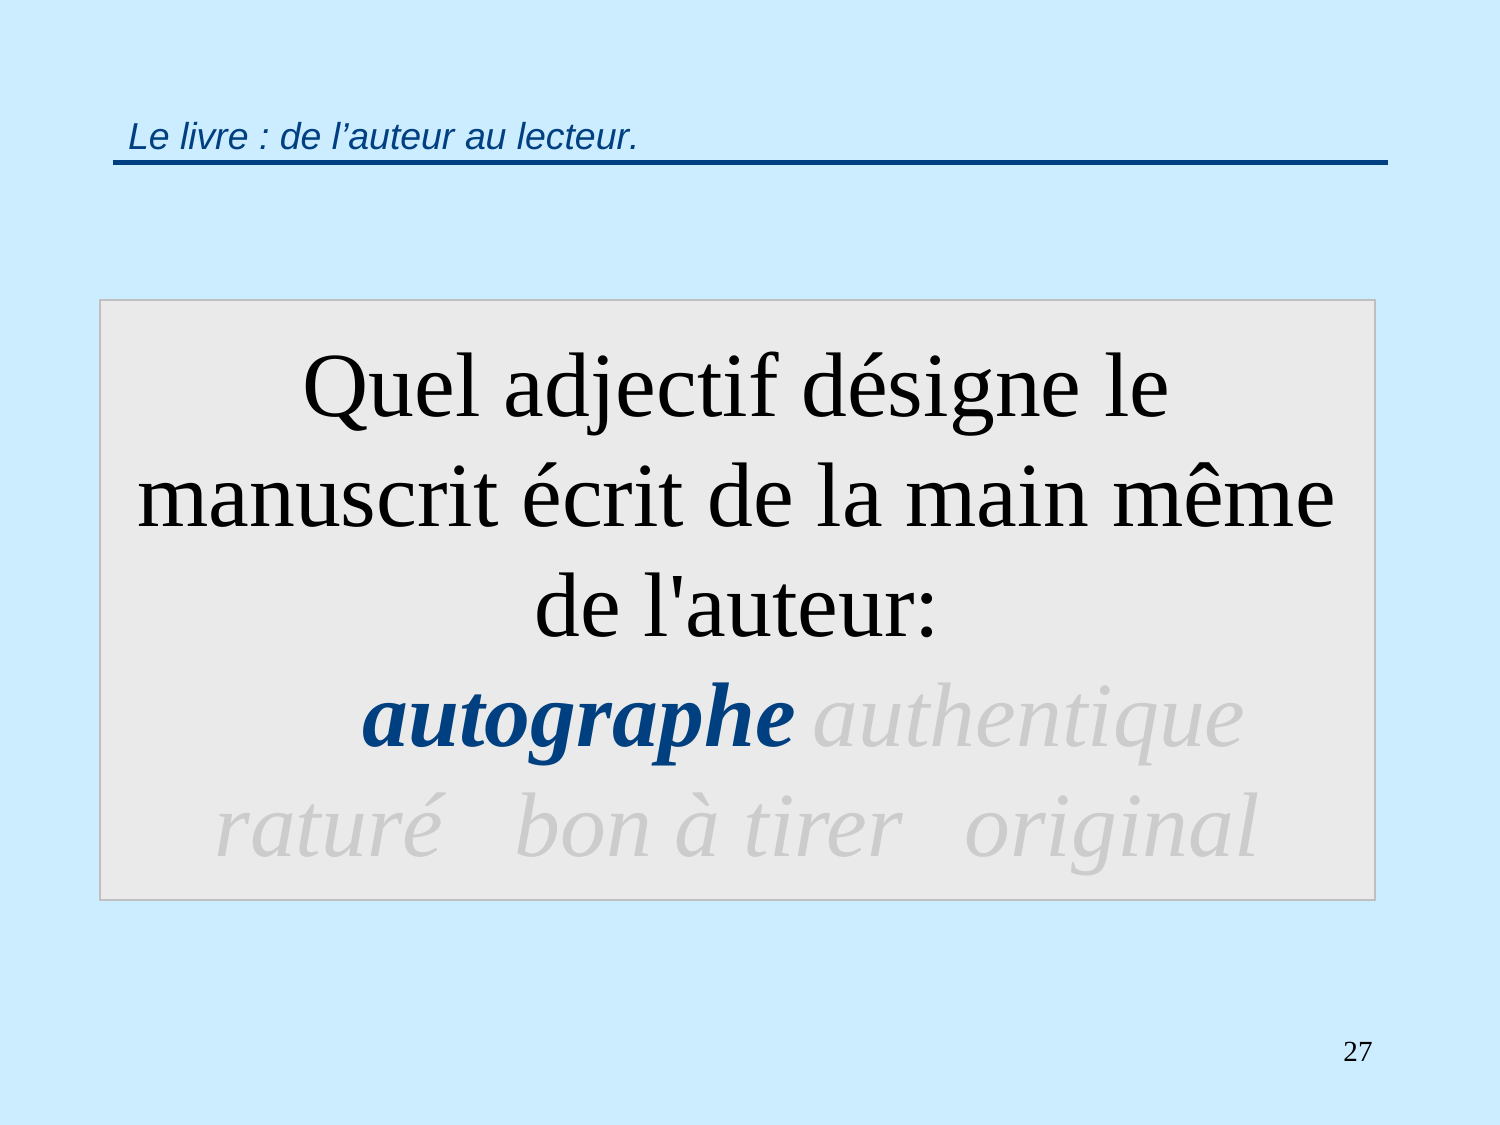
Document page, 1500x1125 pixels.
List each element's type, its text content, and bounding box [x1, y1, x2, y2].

title Quel adjectif désigne le manuscrit écrit de la main même de l'auteur: autographe authentique raturé bon à tirer original [99, 299, 1375, 901]
text_box Le livre : de l’auteur au lecteur. [113, 104, 655, 160]
